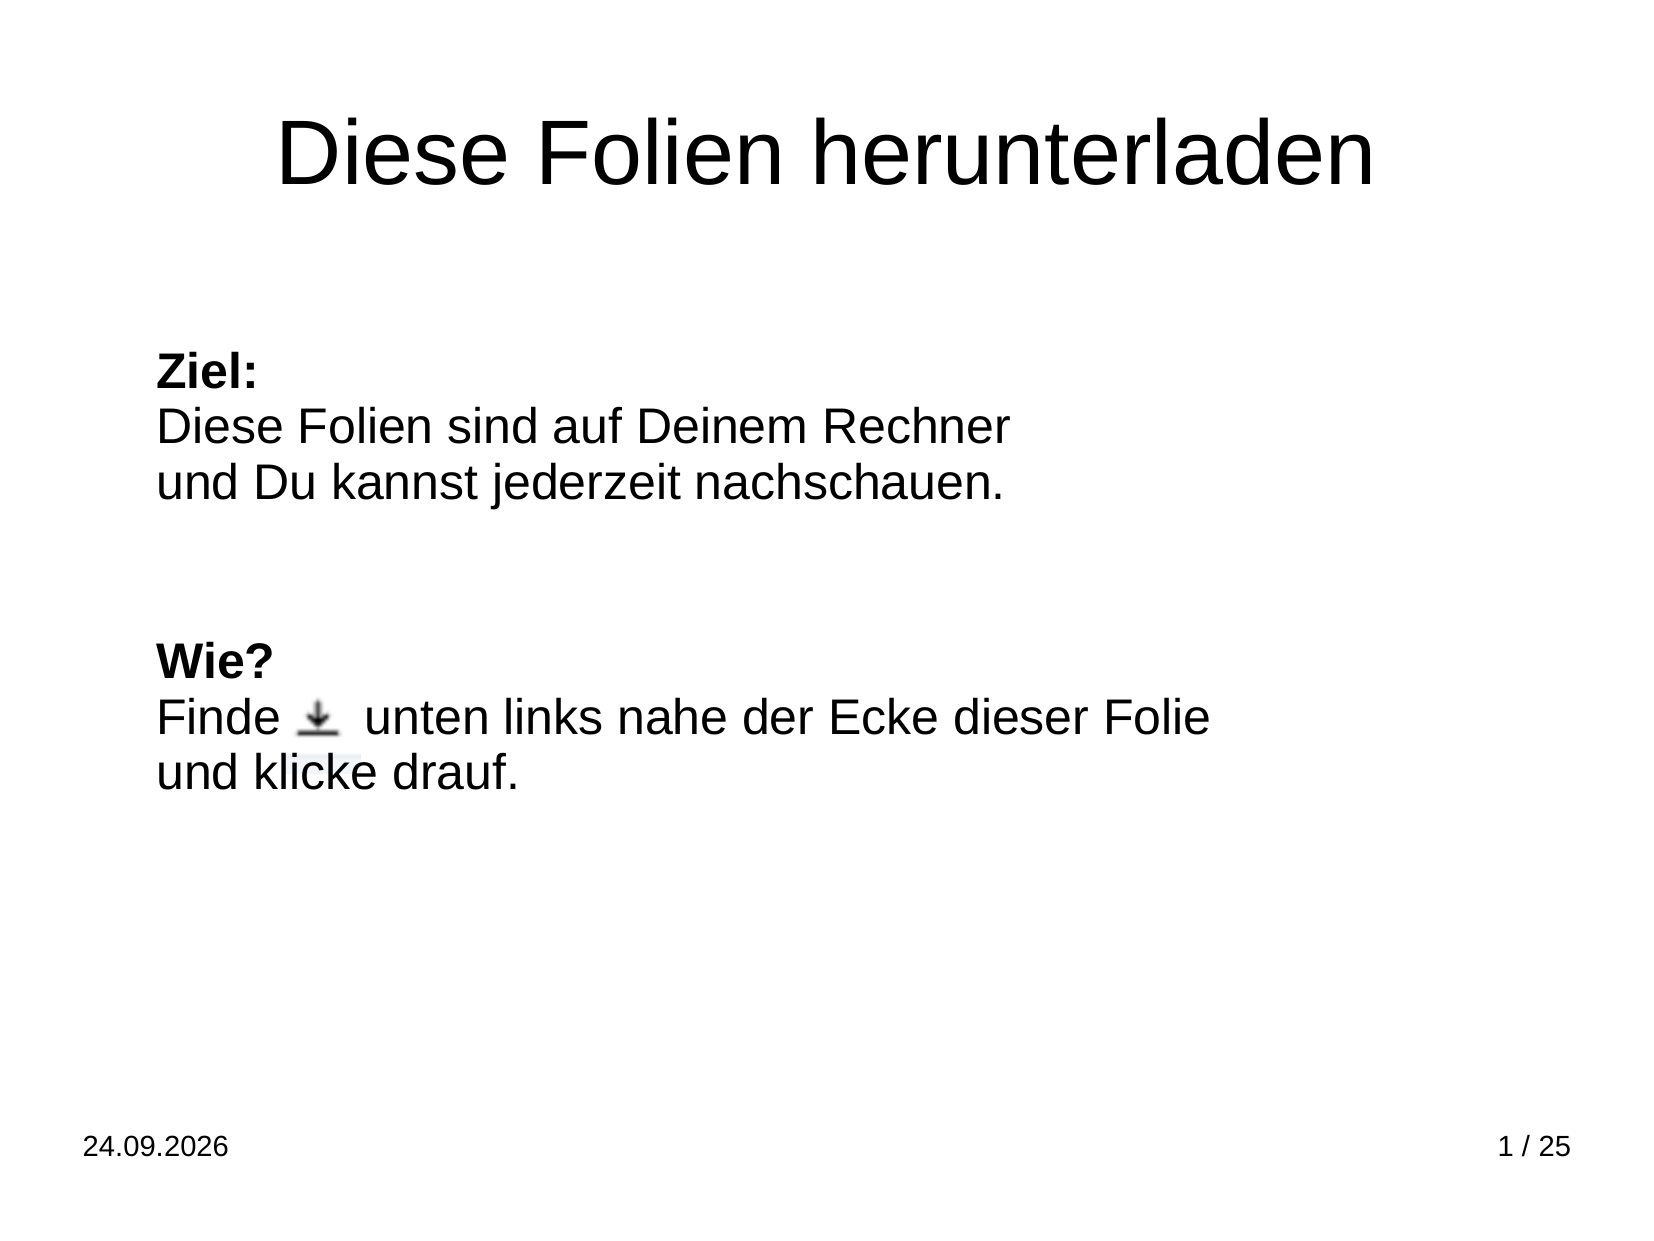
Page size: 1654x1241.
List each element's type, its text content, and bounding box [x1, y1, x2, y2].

text_box Ziel: Diese Folien sind auf Deinem Rechner und Du kannst jederzeit nachschauen. [141, 335, 1565, 519]
text_box Wie? Finde unten links nahe der Ecke dieser Folie und klicke drauf. [141, 625, 1565, 809]
title Diese Folien herunterladen [82, 49, 1571, 257]
